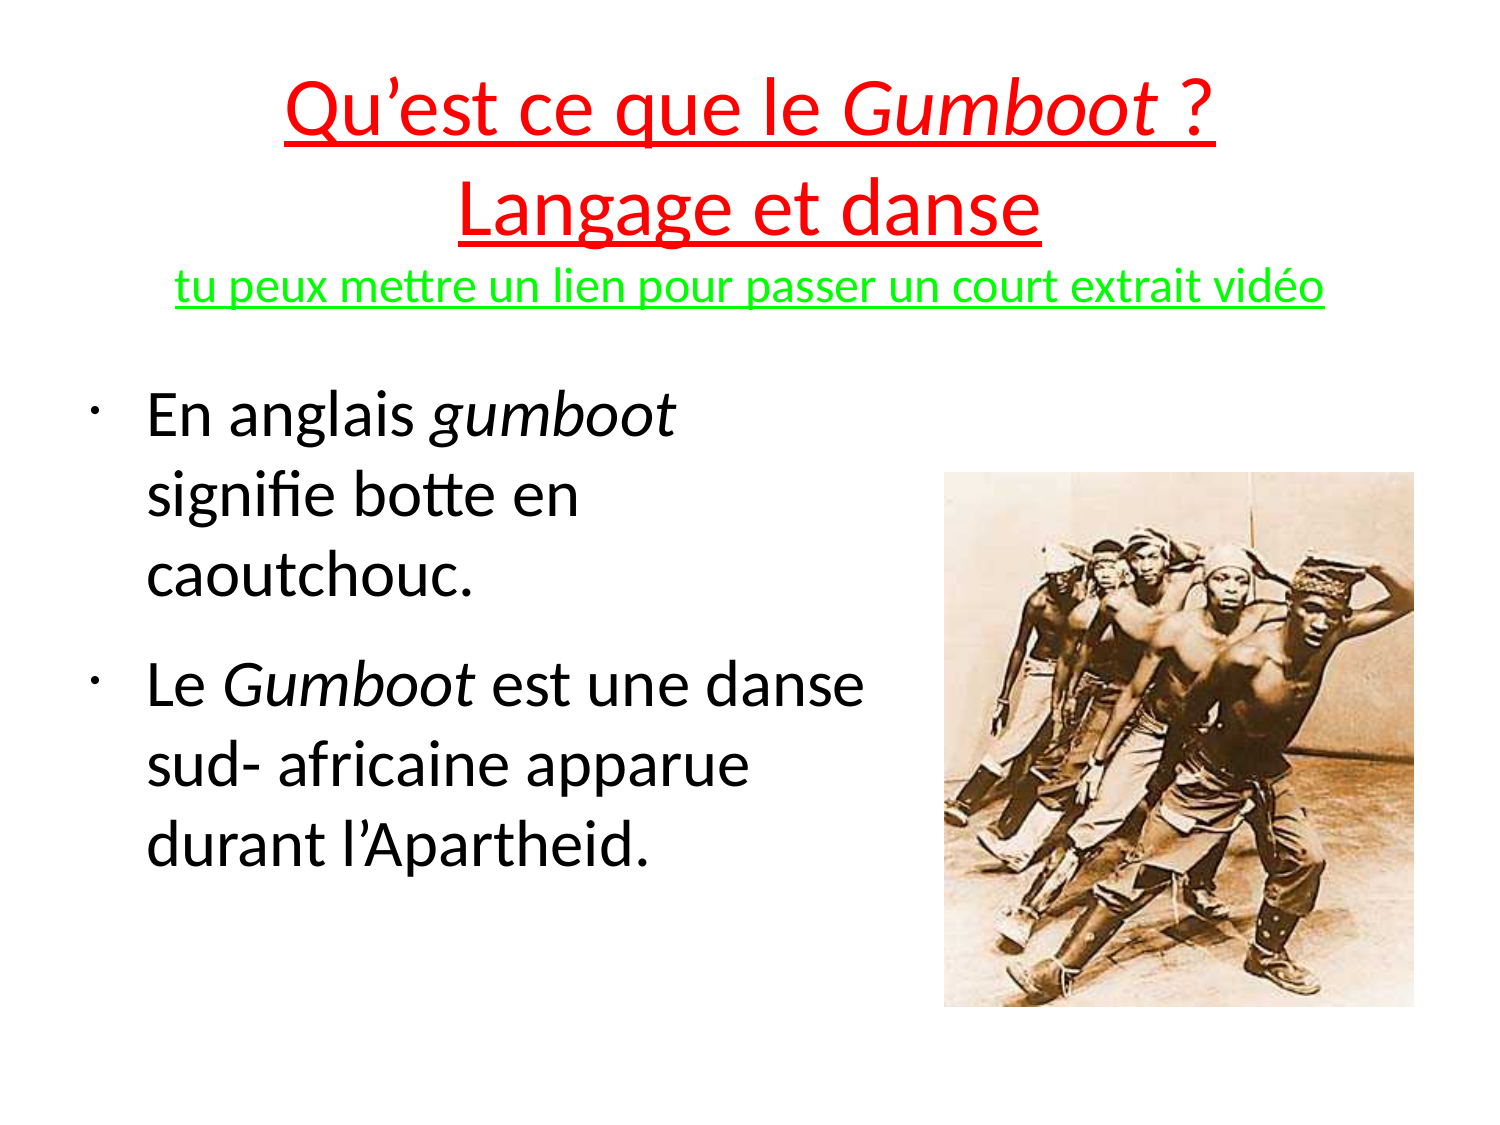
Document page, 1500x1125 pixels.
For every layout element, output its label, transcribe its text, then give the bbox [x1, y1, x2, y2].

picture [944, 472, 1414, 1007]
title Qu’est ce que le Gumboot ? Langage et danse tu peux mettre un lien pour passer un court extrait vidéo [75, 45, 1425, 502]
list En anglais gumboot signifie botte en caoutchouc. Le Gumboot est une danse sud- africaine apparue durant l’Apartheid. [75, 362, 886, 951]
